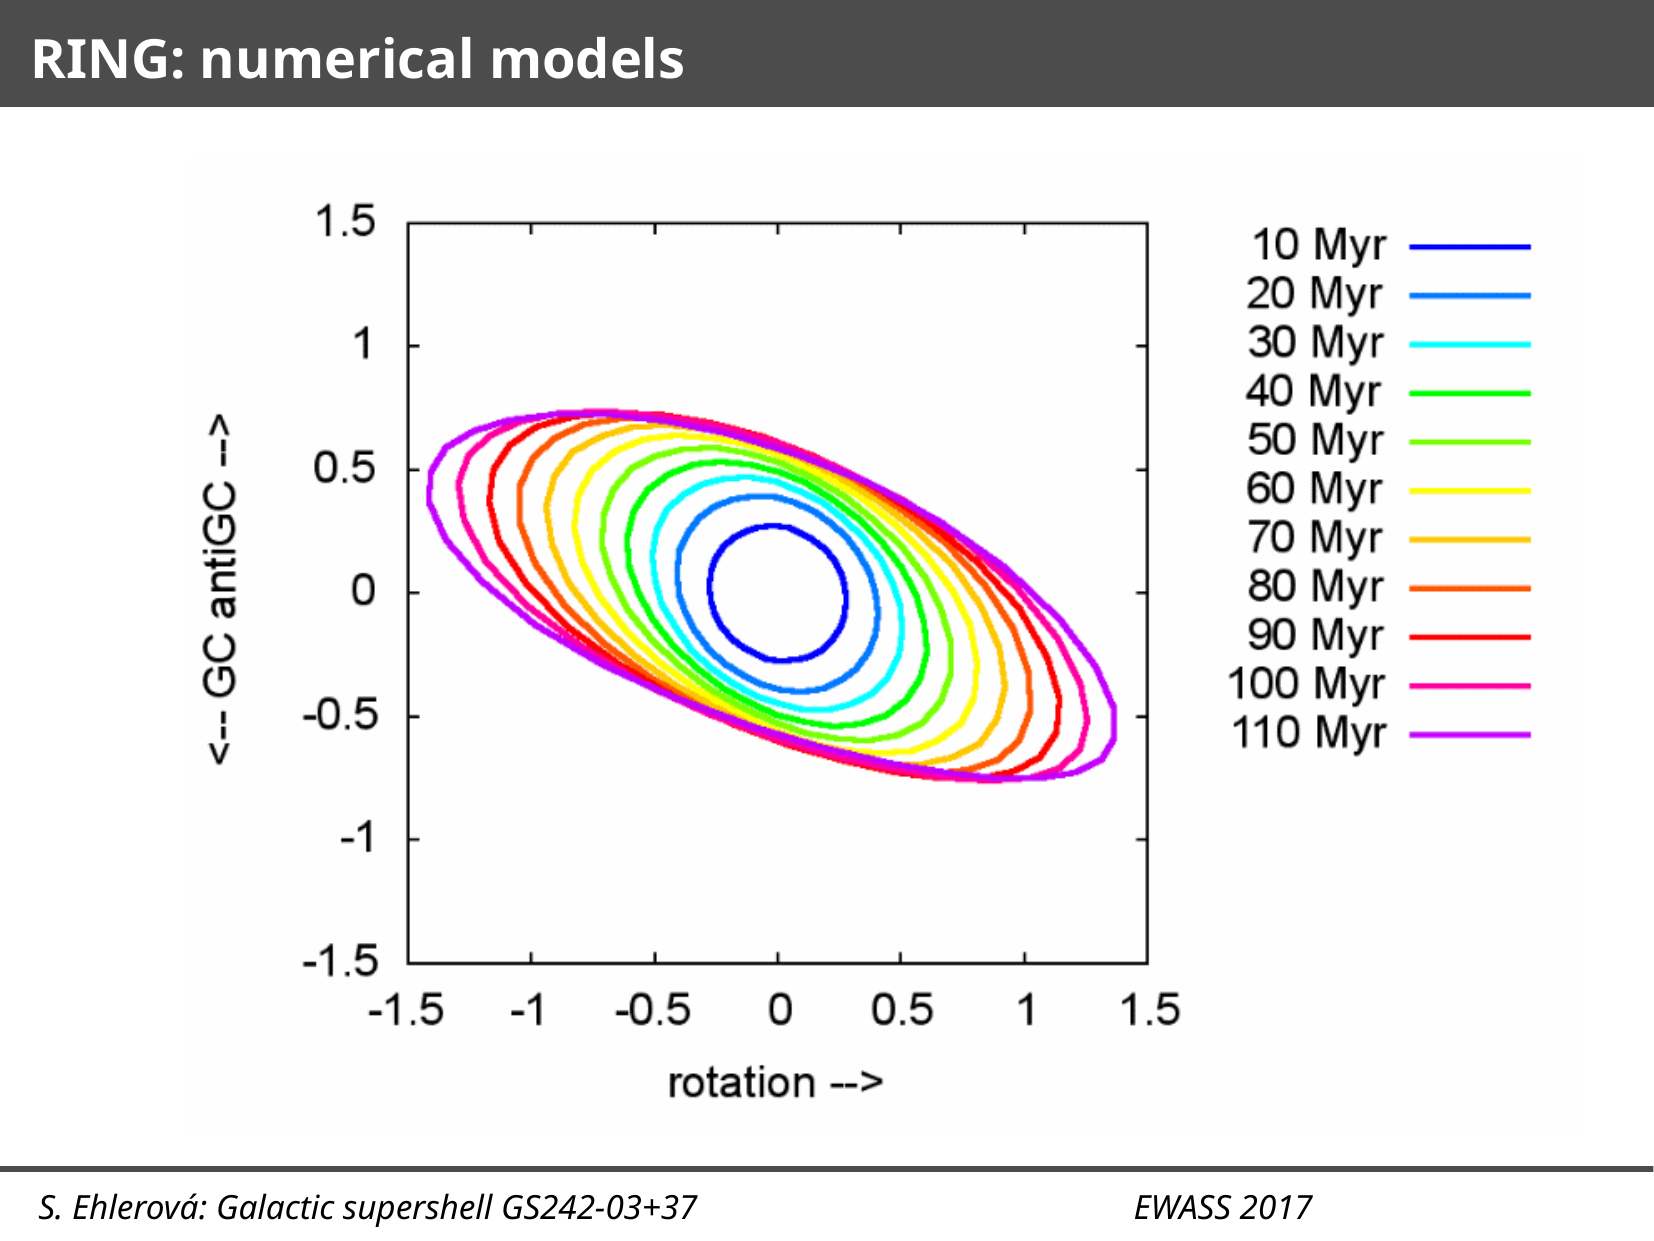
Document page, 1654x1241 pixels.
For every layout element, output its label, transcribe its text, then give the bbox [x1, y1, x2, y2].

picture [188, 158, 1583, 1134]
text_box RING: numerical models [15, 13, 789, 95]
text_box [0, 0, 1654, 107]
text_box S. Ehlerová: Galactic supershell GS242-03+37 EWASS 2017 [23, 1176, 1643, 1232]
